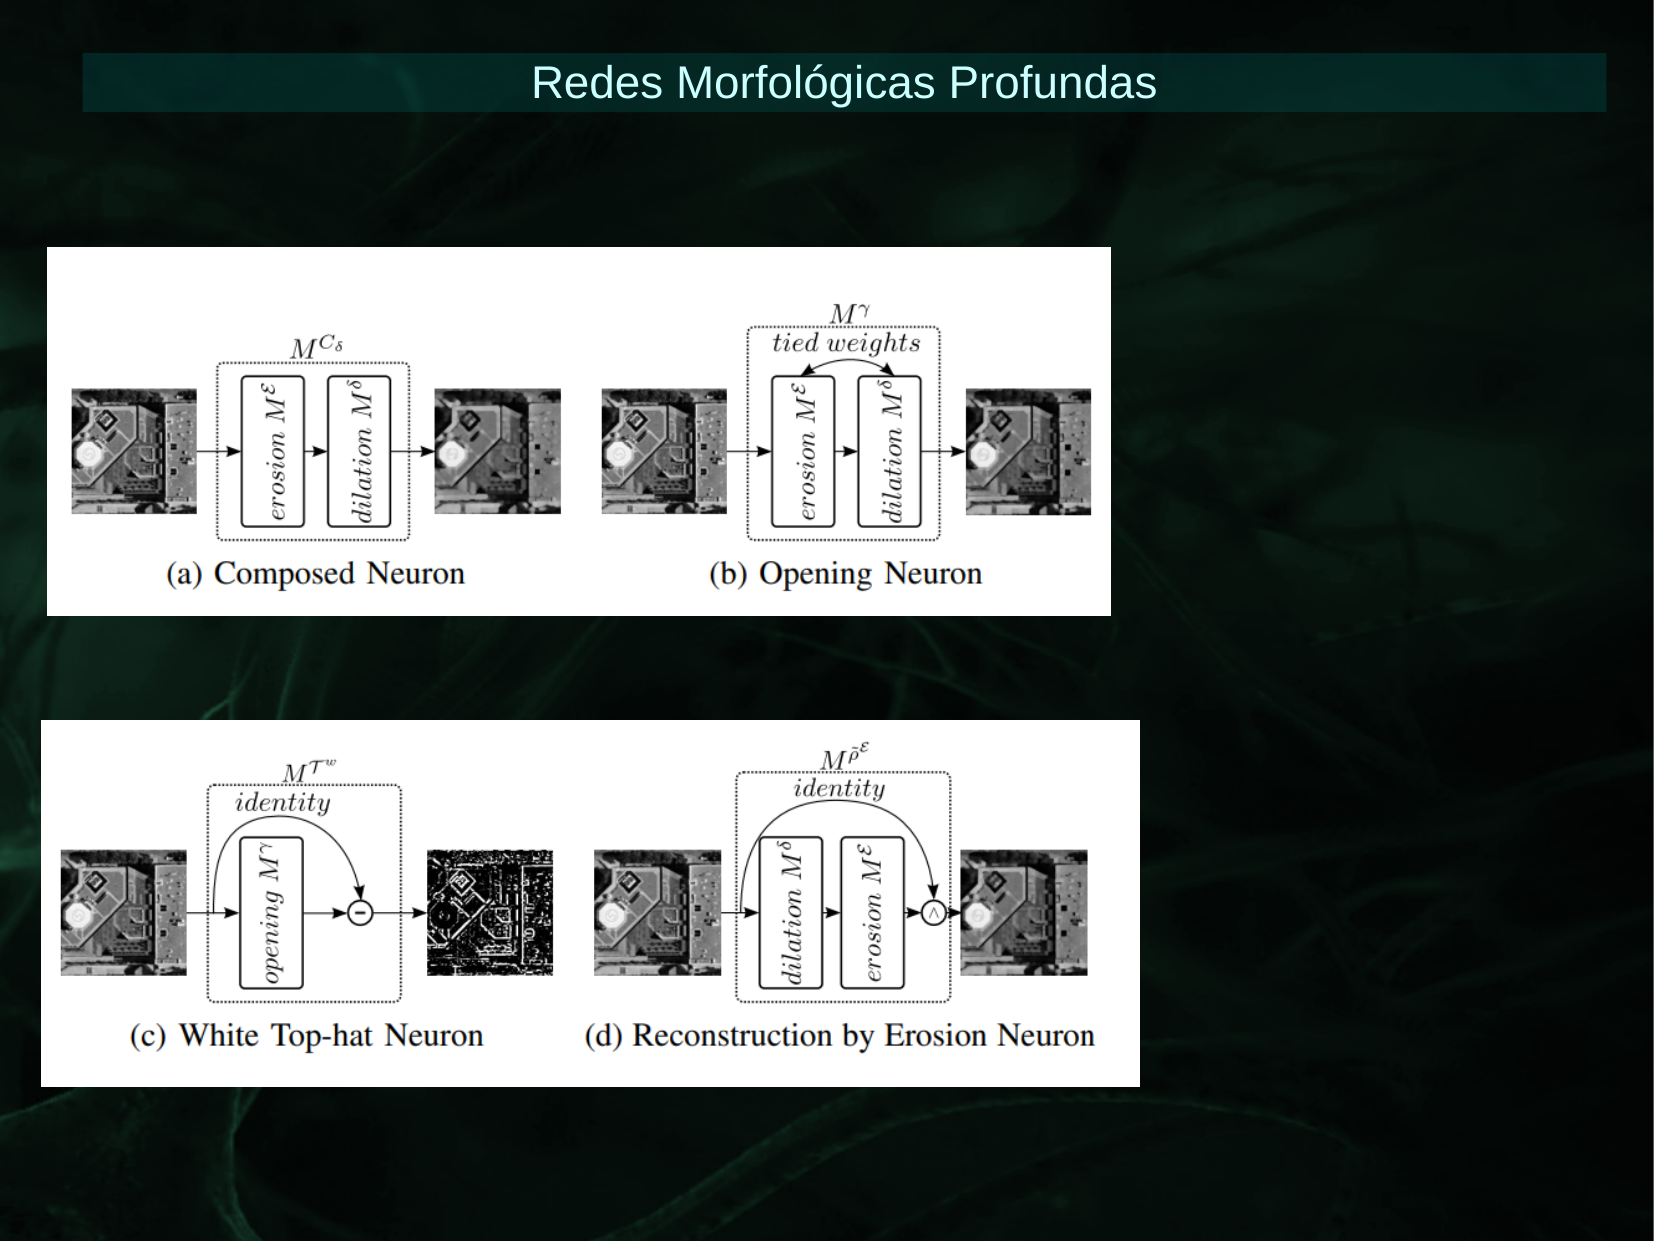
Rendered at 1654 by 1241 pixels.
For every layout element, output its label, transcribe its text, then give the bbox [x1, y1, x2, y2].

text_box Redes Morfológicas Profundas [82, 53, 1607, 113]
picture [0, 0, 1654, 1241]
